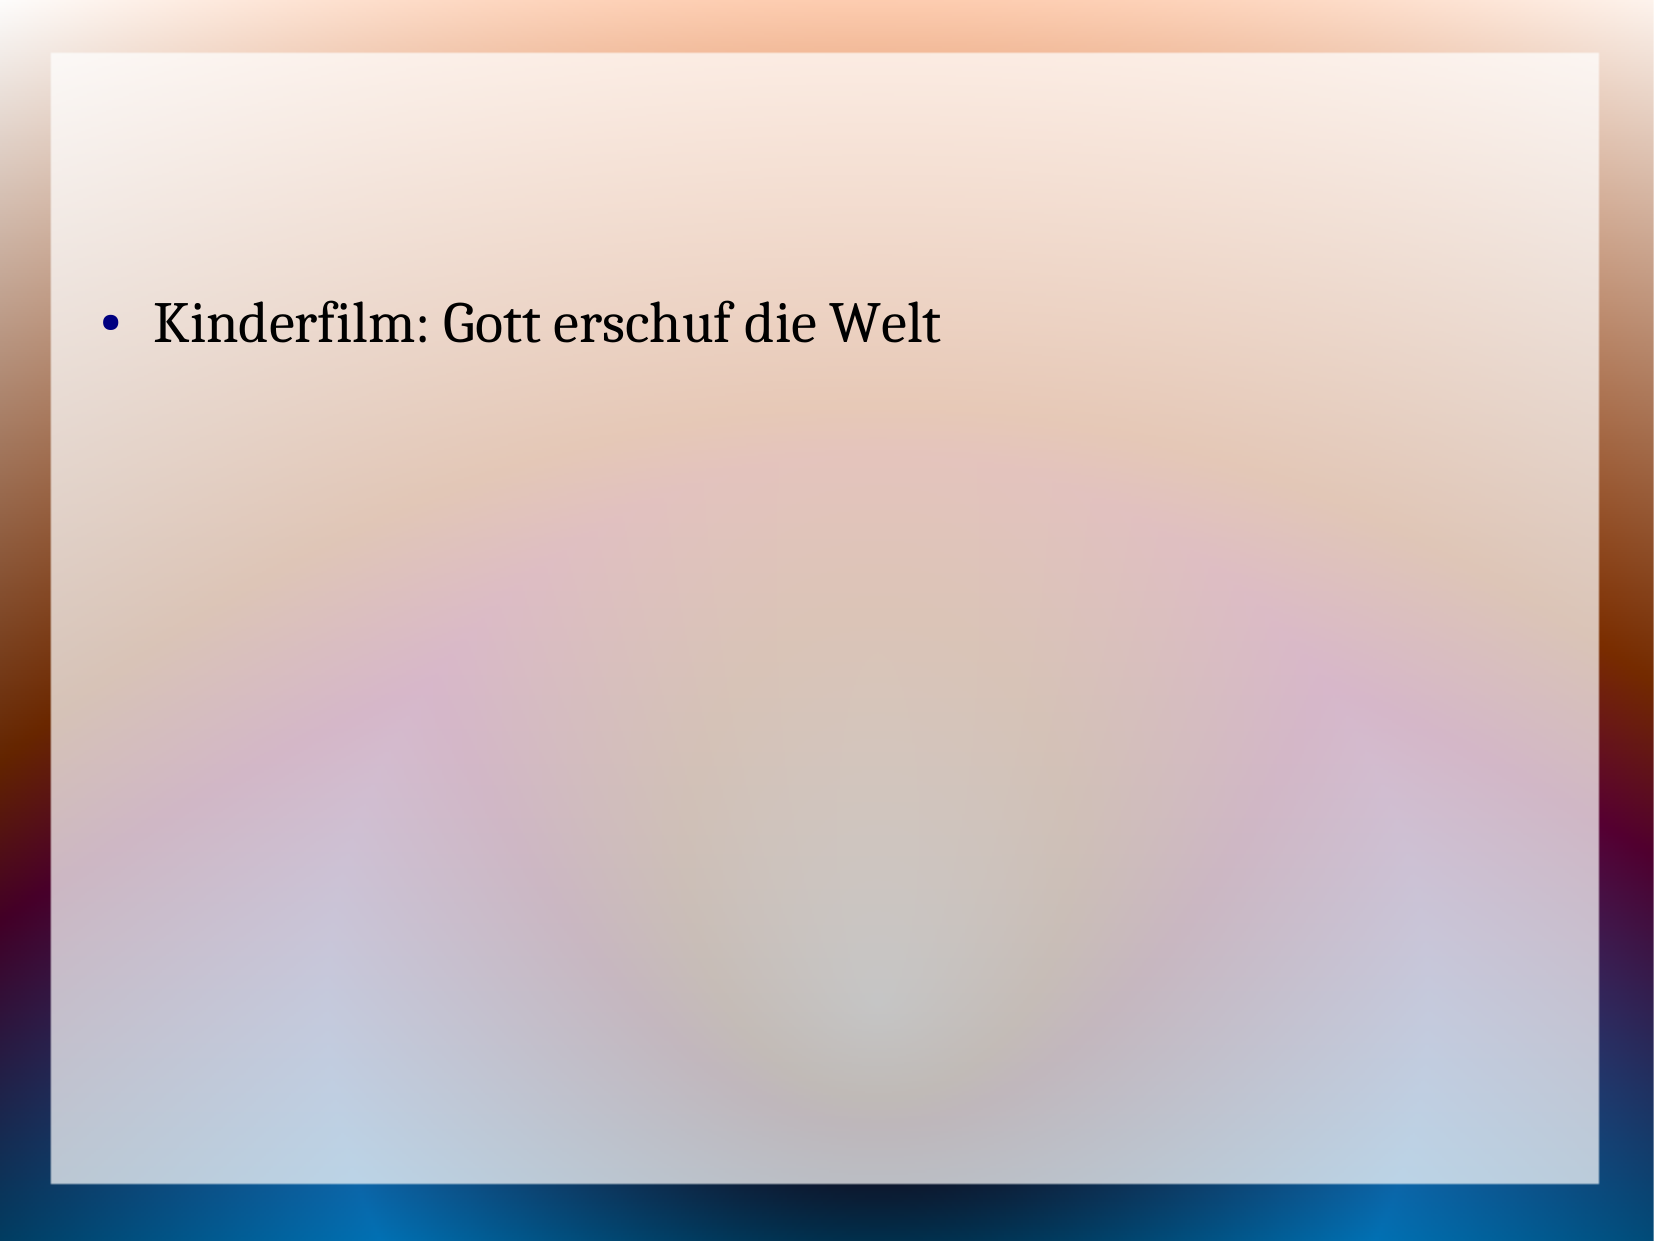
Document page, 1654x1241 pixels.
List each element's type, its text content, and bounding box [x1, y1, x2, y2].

picture [0, 0, 1654, 1241]
list Kinderfilm: Gott erschuf die Welt [82, 290, 1571, 1034]
